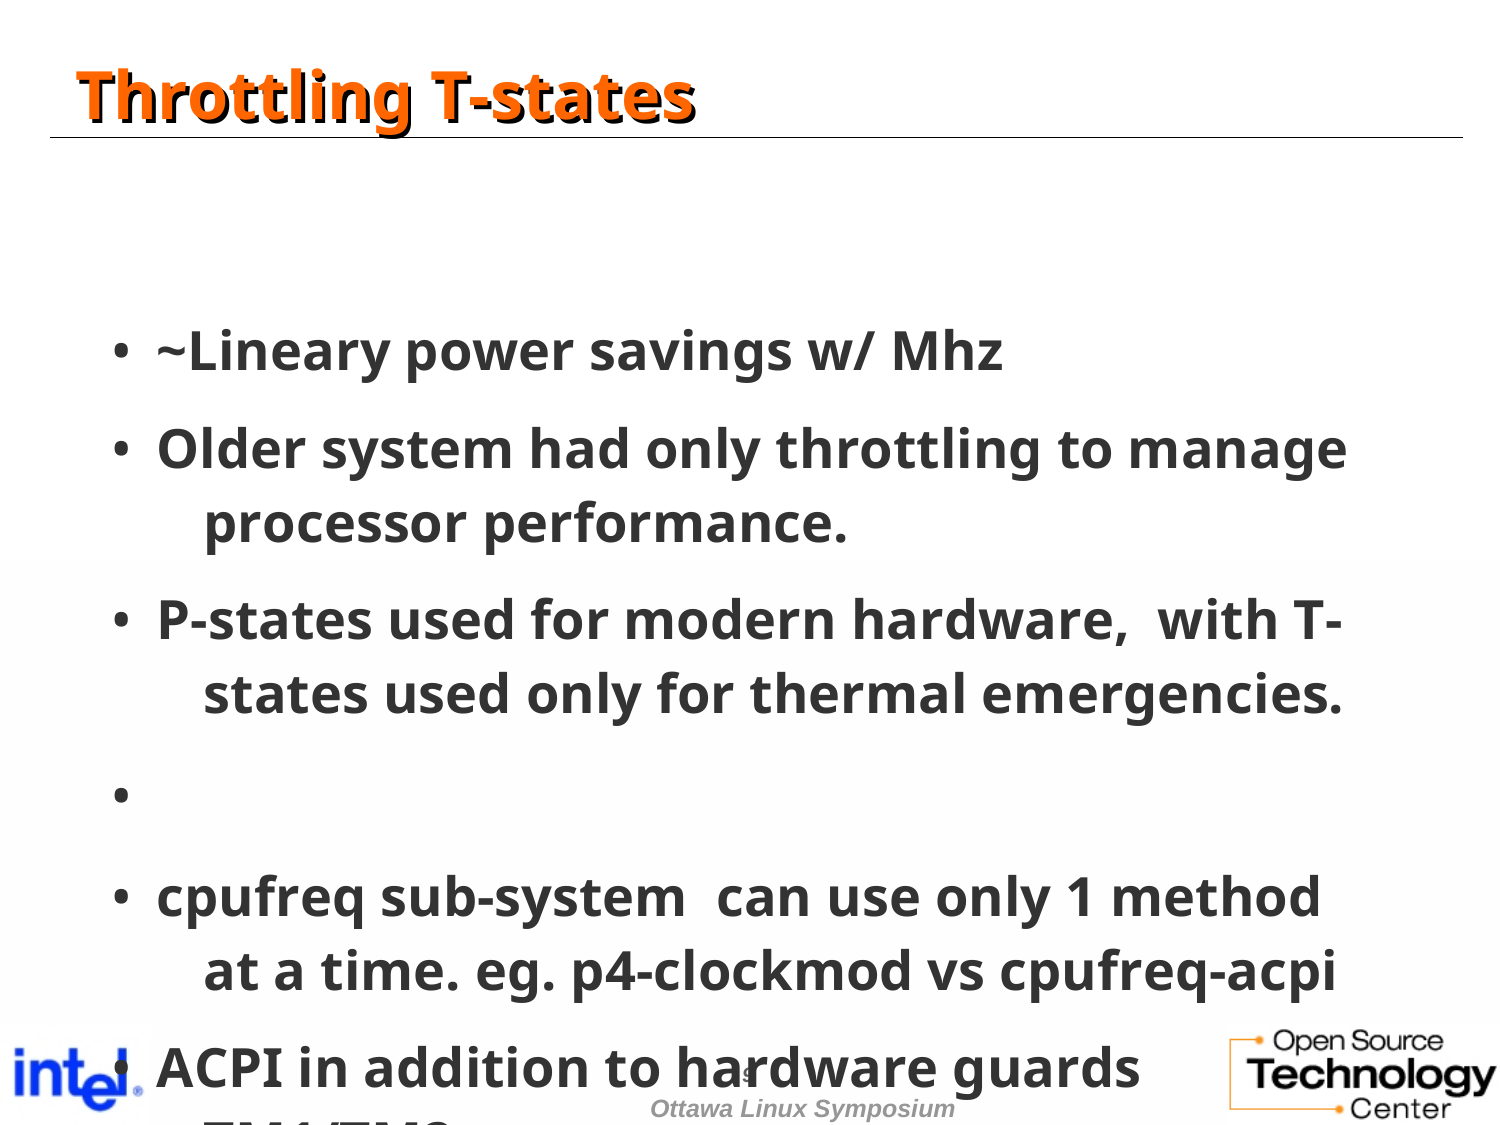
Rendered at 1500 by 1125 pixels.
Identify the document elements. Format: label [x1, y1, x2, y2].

picture [0, 1025, 150, 1125]
picture [1227, 1024, 1500, 1125]
